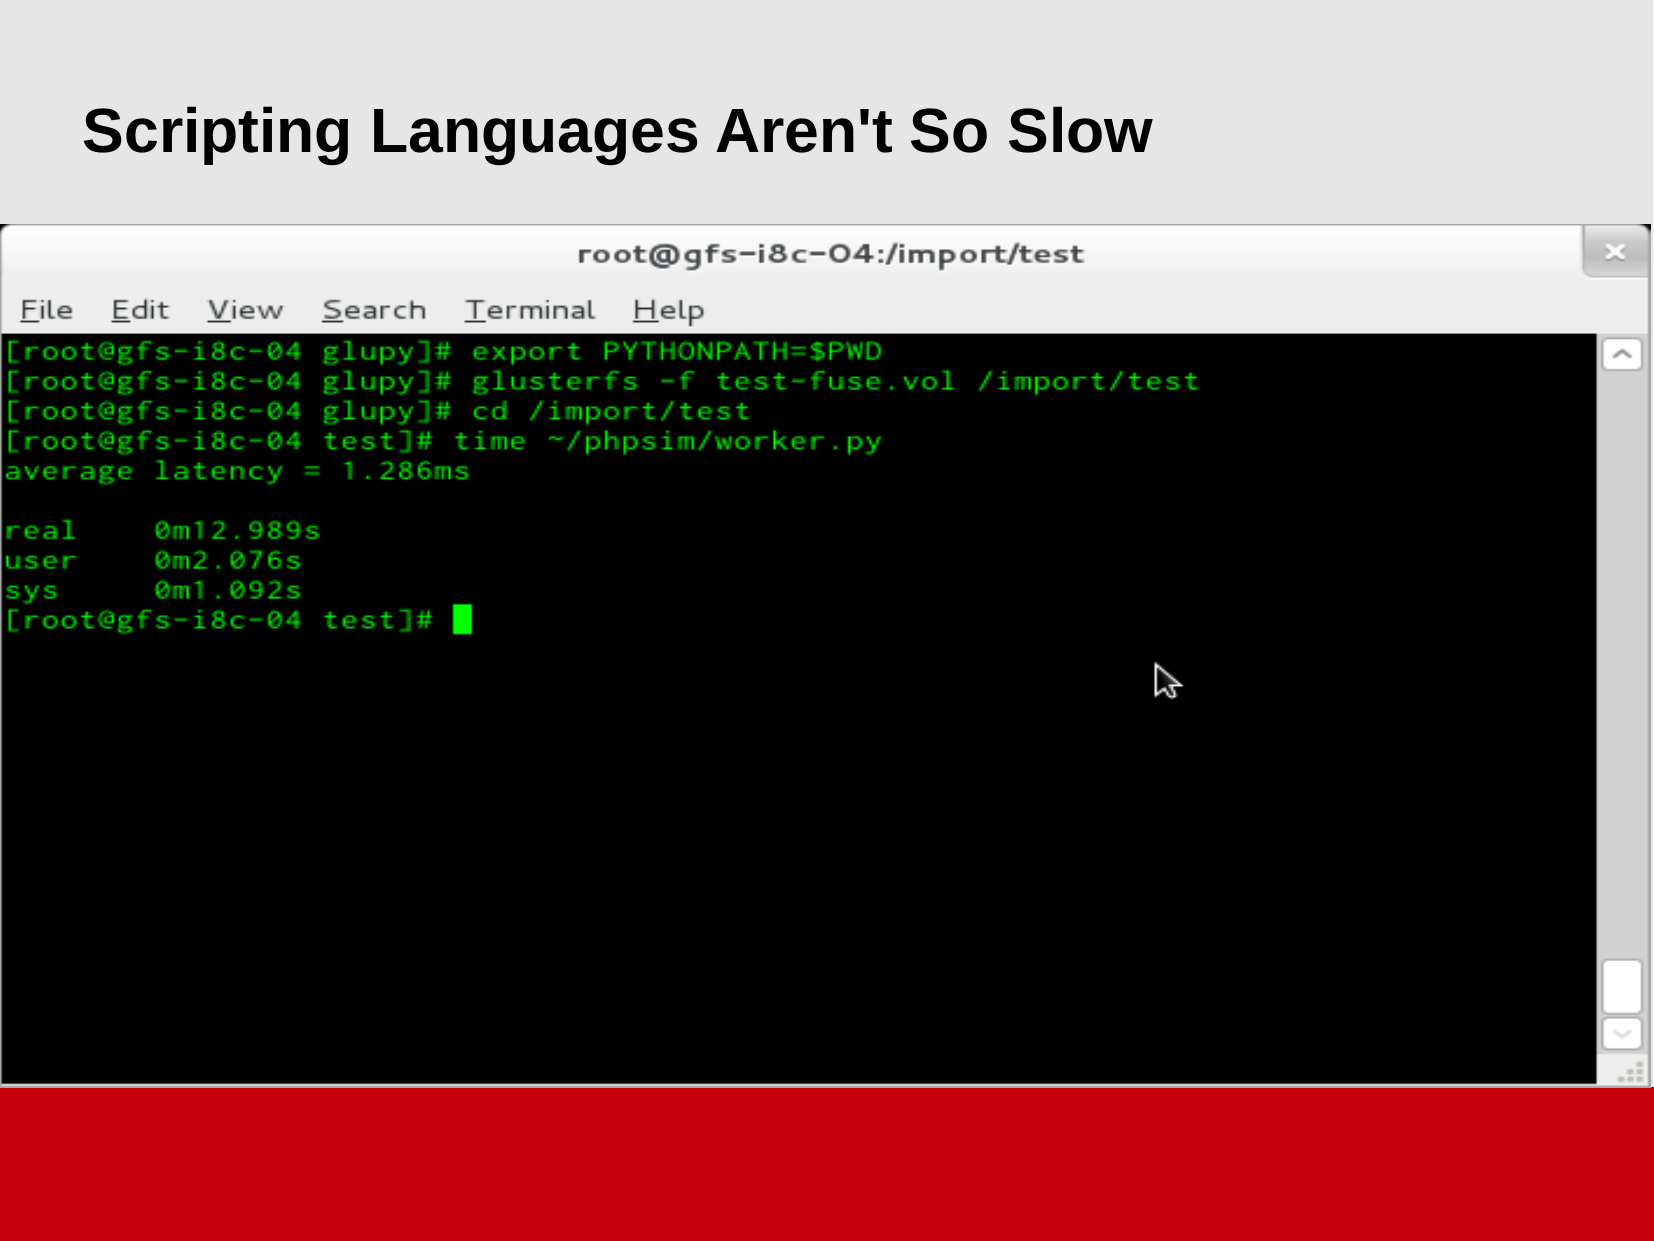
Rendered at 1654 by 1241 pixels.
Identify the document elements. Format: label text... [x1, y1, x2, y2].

title Scripting Languages Aren't So Slow [82, 37, 1571, 224]
picture [0, 224, 1651, 1088]
